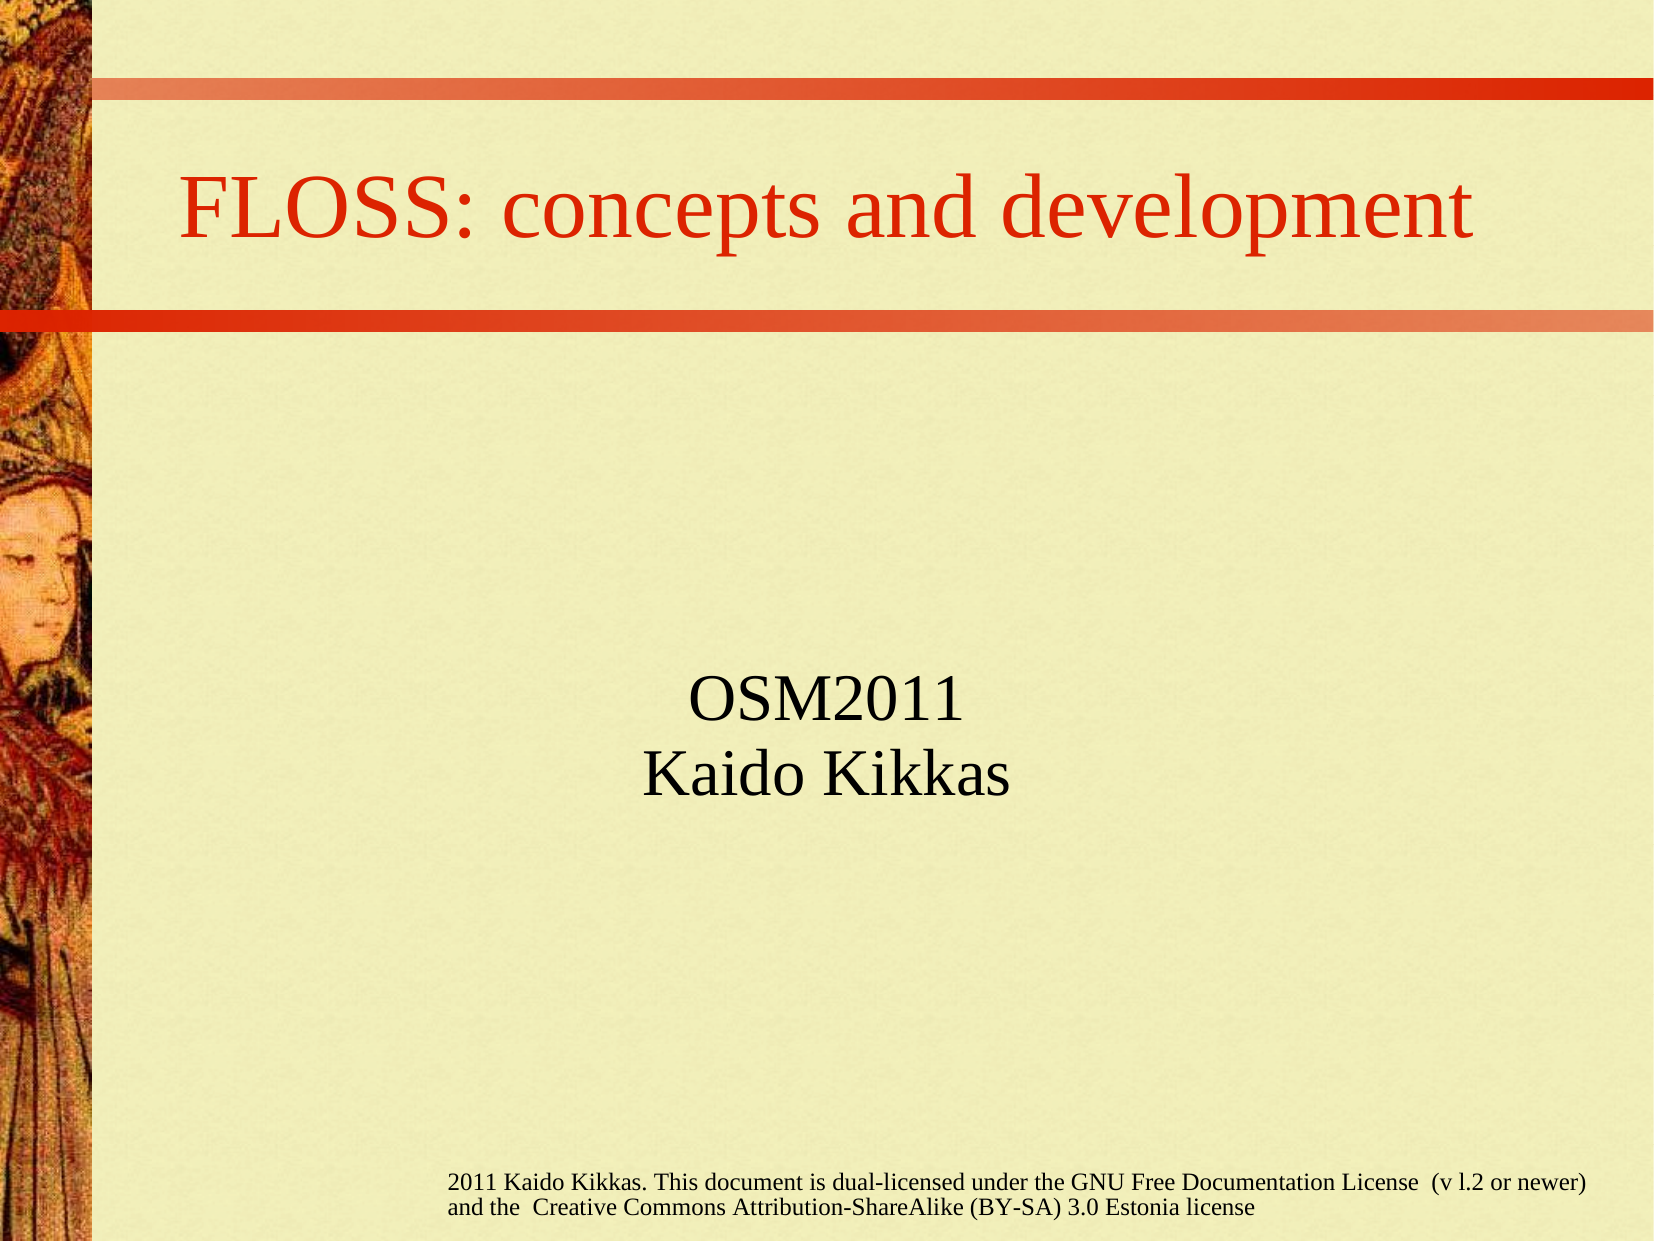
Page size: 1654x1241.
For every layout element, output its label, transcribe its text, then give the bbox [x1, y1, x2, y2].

text_box 2011 Kaido Kikkas. This document is dual-licensed under the GNU Free Documentation License (v l.2 or newer) and the Creative Commons Attribution-ShareAlike (BY-SA) 3.0 Estonia license [447, 1169, 1598, 1198]
subtitle OSM2011 Kaido Kikkas [121, 344, 1534, 1127]
title FLOSS: concepts and development [121, 102, 1534, 311]
picture [0, 0, 1654, 310]
picture [0, 332, 1654, 1241]
